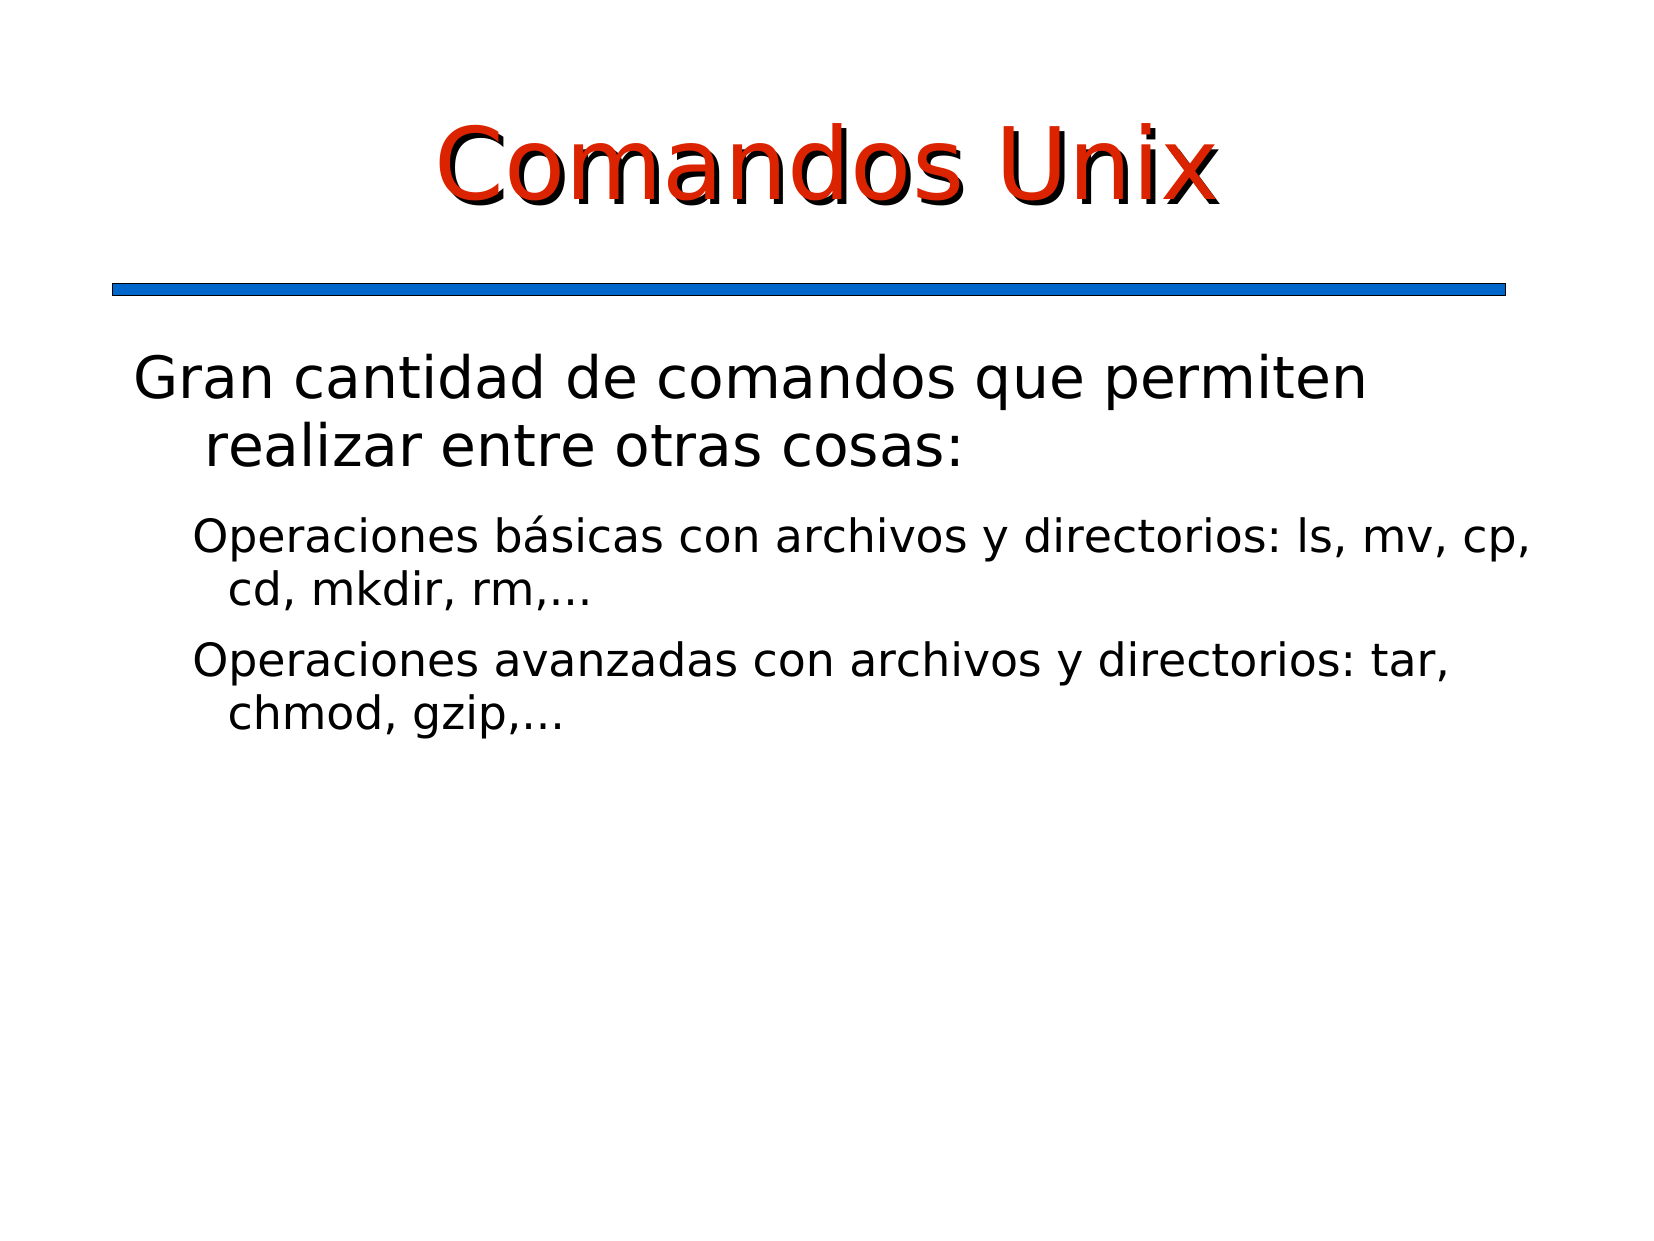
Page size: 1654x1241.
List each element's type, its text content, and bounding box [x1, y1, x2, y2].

list Gran cantidad de comandos que permiten realizar entre otras cosas: Operaciones básicas con archivos y directorios: ls, mv, cp, cd, mkdir, rm,... Operaciones avanzadas con archivos y directorios: tar, chmod, gzip,... [121, 344, 1534, 1127]
title Comandos Unix [121, 61, 1534, 269]
